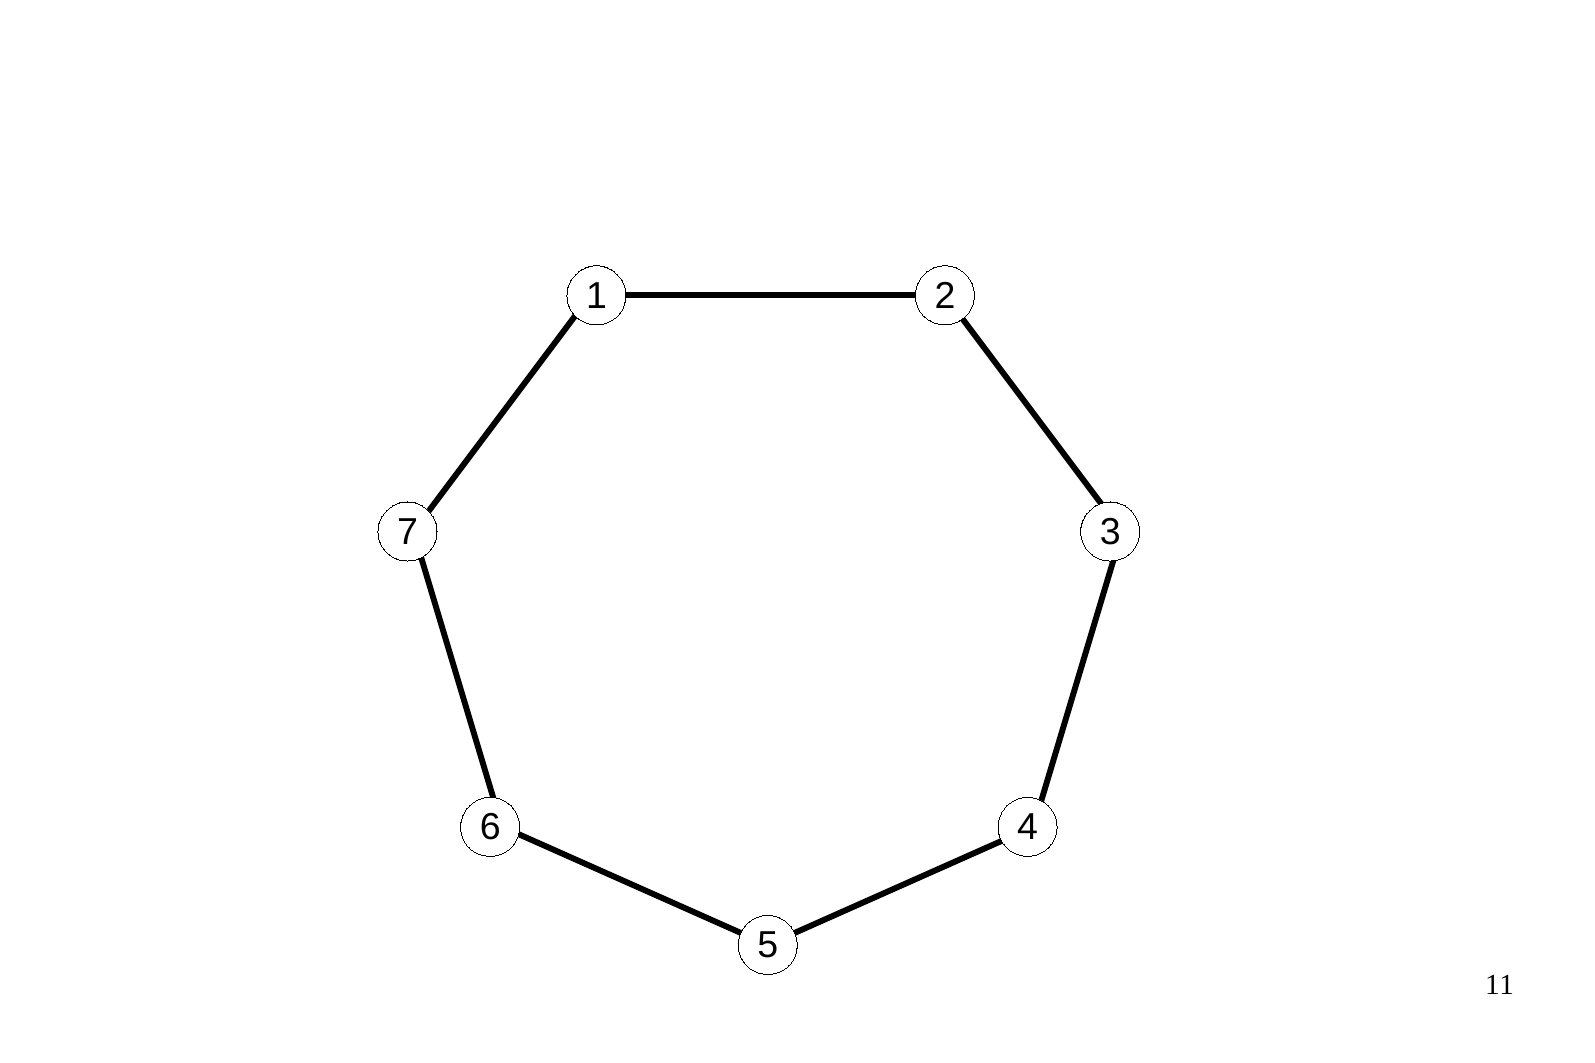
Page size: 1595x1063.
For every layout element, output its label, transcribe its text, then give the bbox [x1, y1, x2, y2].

text_box 2 [915, 265, 975, 325]
text_box 1 [566, 265, 626, 325]
text_box 5 [738, 915, 798, 975]
text_box 4 [998, 797, 1058, 857]
text_box 3 [1080, 501, 1140, 562]
text_box 6 [460, 797, 520, 857]
text_box 7 [377, 501, 438, 562]
